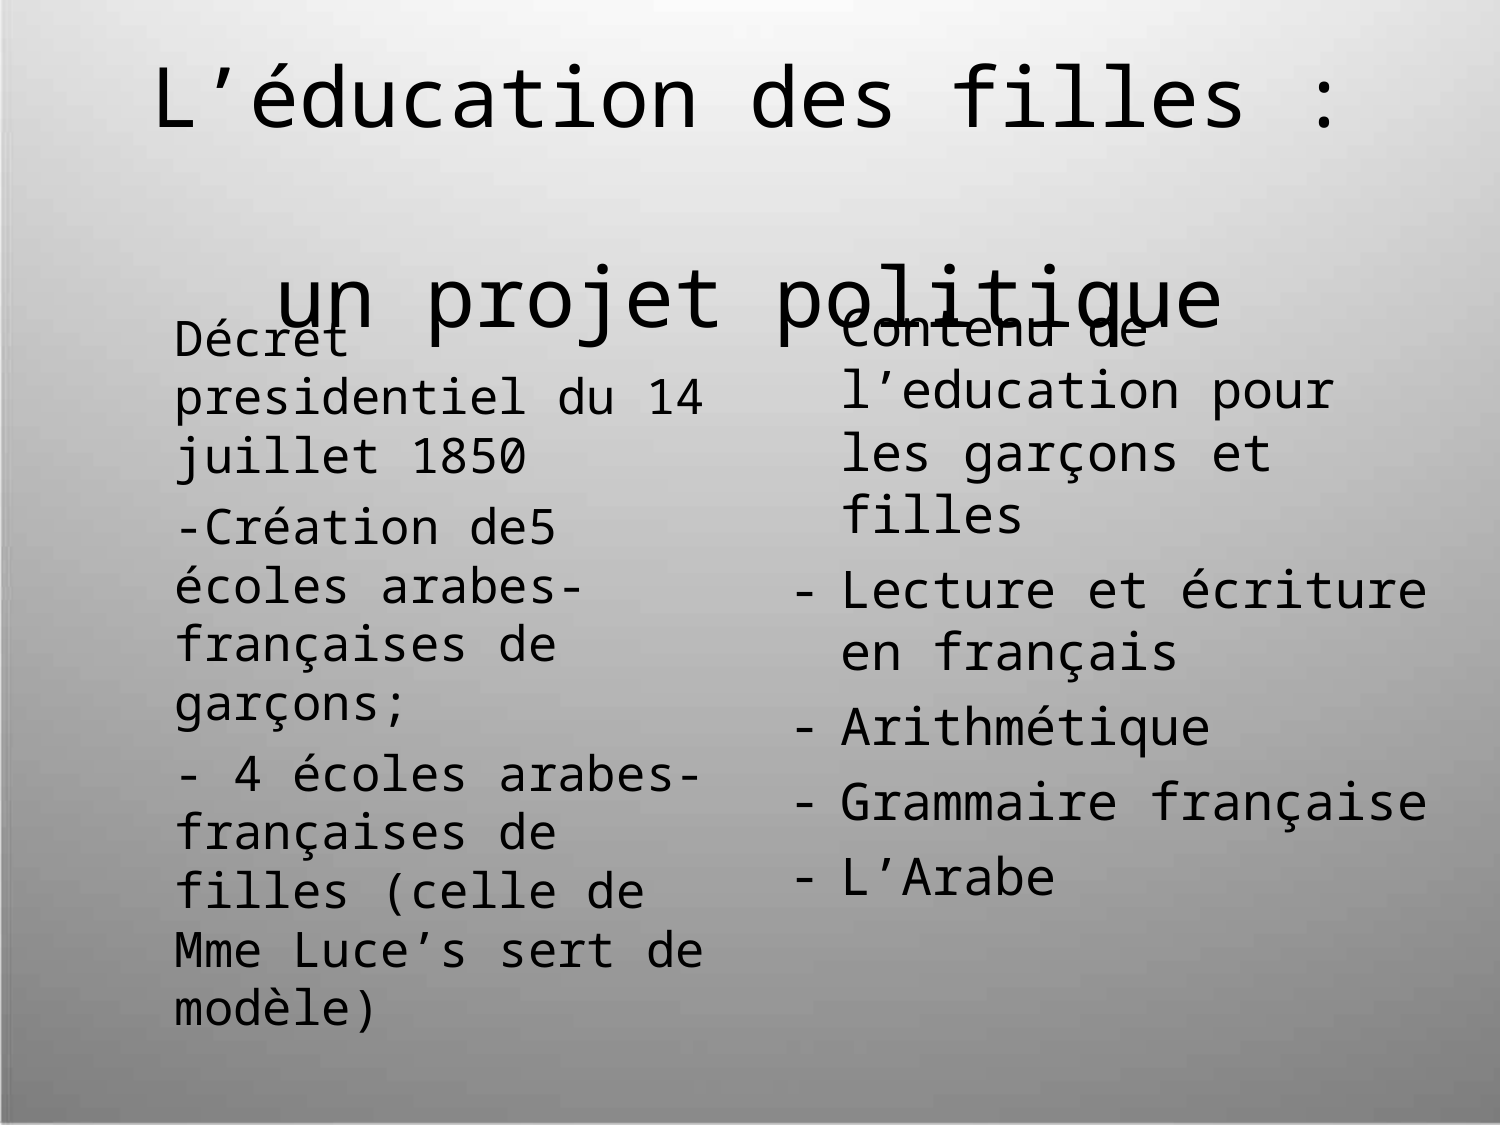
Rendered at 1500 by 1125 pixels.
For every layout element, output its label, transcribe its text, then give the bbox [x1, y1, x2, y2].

picture [0, 0, 1500, 1125]
title L’éducation des filles : un projet politique [112, 99, 1388, 288]
list Décret presidentiel du 14 juillet 1850 -Création de5 écoles arabes-françaises de garçons; - 4 écoles arabes-françaises de filles (celle de Mme Luce’s sert de modèle) [112, 299, 750, 1051]
list Contenu de l’education pour les garçons et filles - Lecture et écriture en français Arithmétique Grammaire française L’Arabe [774, 287, 1450, 1000]
